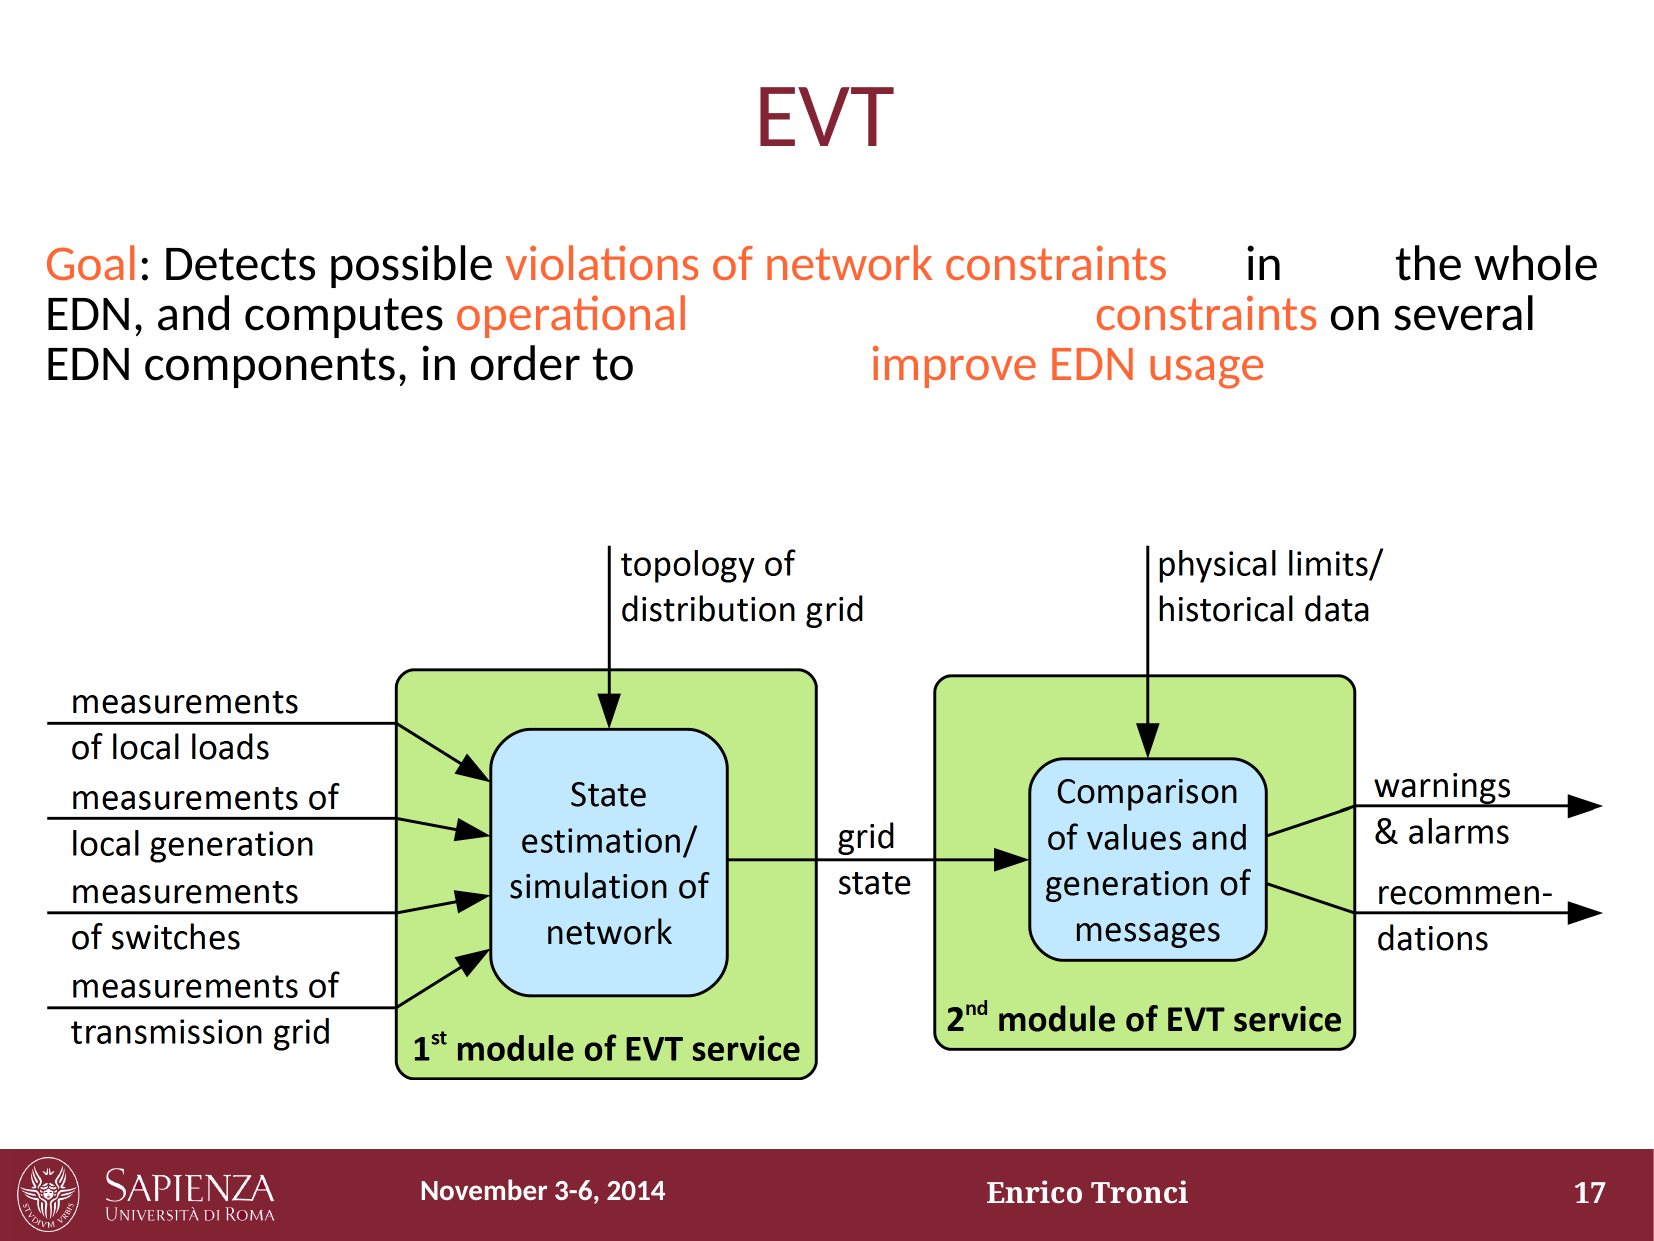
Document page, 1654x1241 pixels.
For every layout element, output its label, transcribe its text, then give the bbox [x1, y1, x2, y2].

picture [14, 1149, 280, 1241]
picture [45, 539, 1603, 1081]
list Goal: Detects possible violations of network constraints in the whole EDN, and computes operational constraints on several EDN components, in order to improve EDN usage [45, 243, 1606, 1129]
title EVT [45, 19, 1606, 227]
